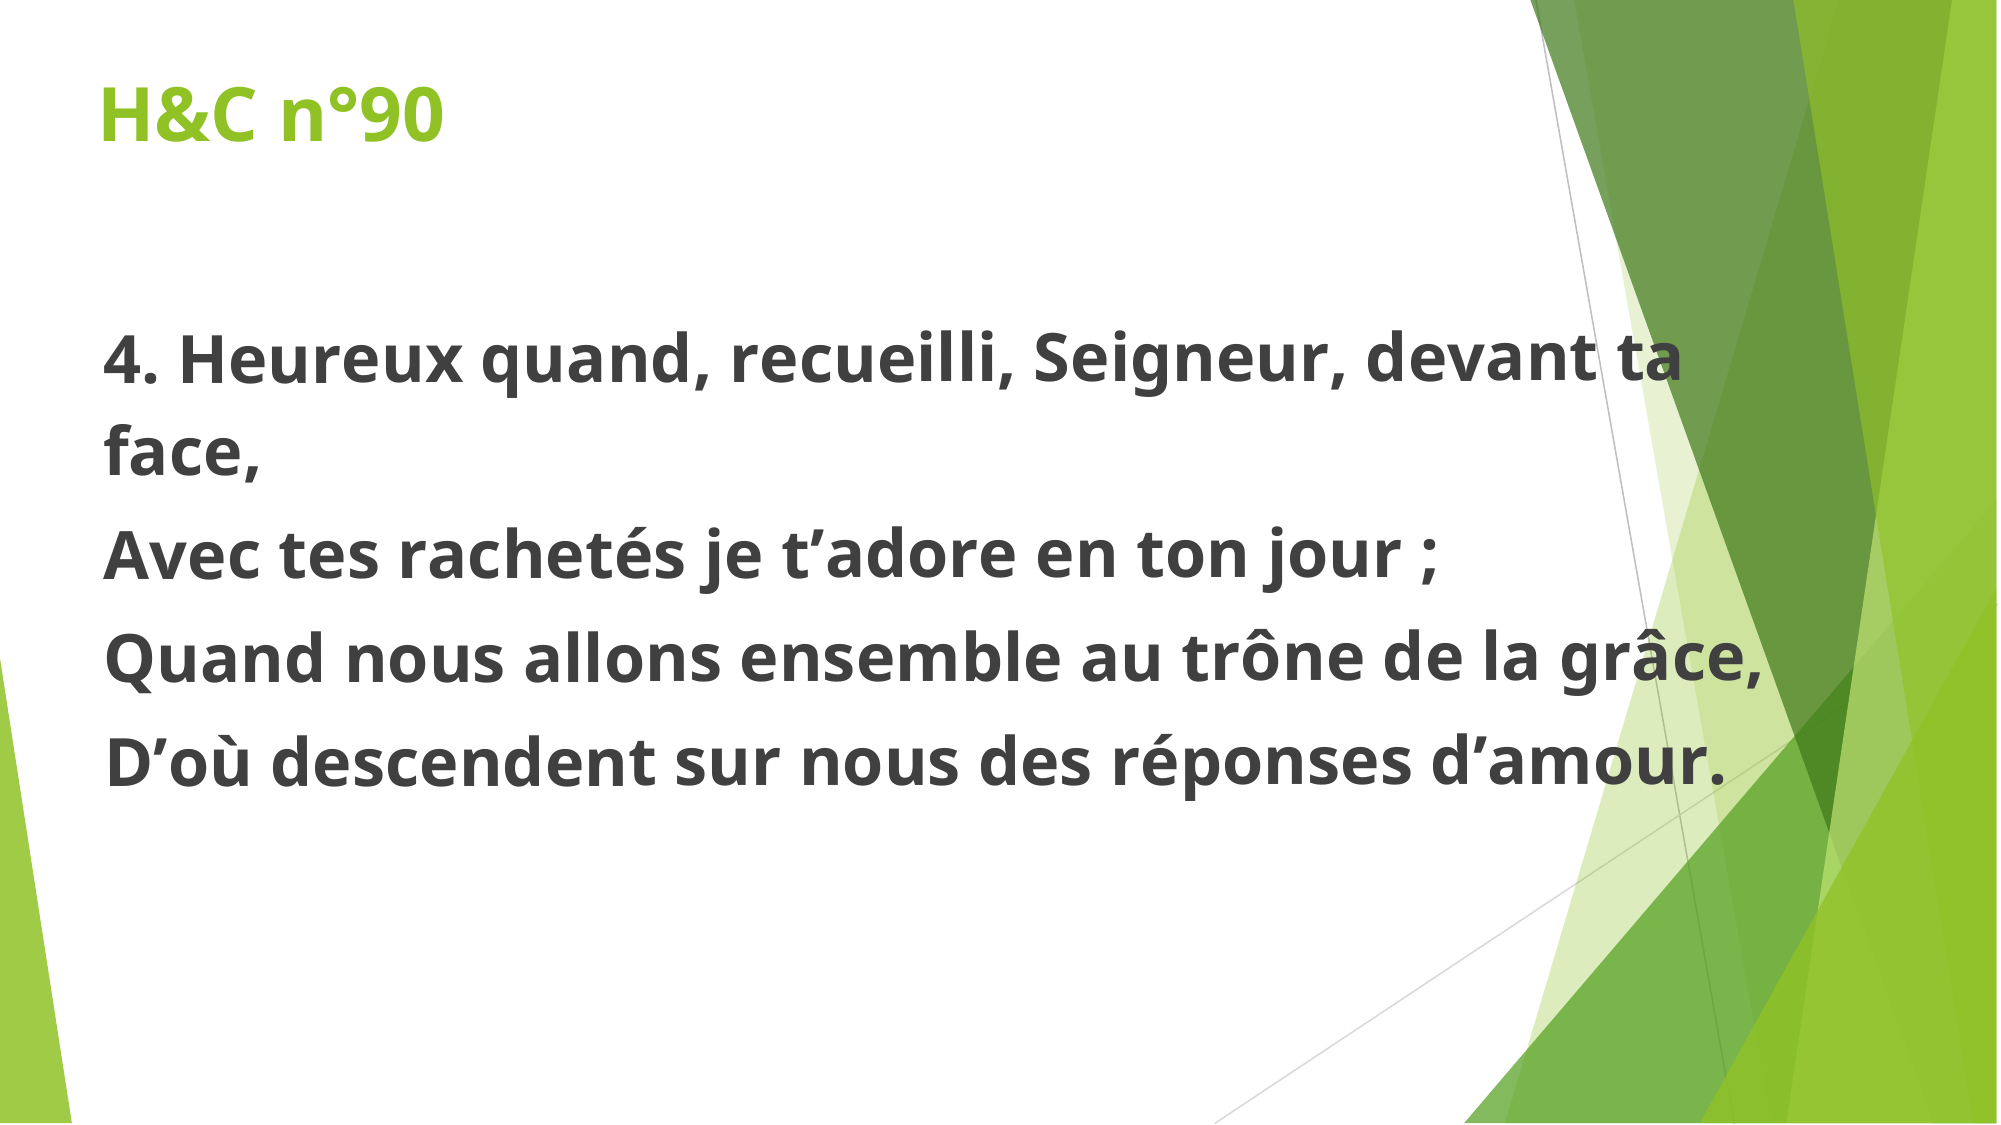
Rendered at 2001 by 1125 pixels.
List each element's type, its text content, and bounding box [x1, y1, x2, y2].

text_box H&C n°90 [82, 59, 496, 166]
text_box 4. Heureux quand, recueilli, Seigneur, devant ta face, Avec tes rachetés je t’adore en ton jour ; Quand nous allons ensemble au trône de la grâce, D’où descendent sur nous des réponses d’amour. [88, 292, 1839, 1082]
